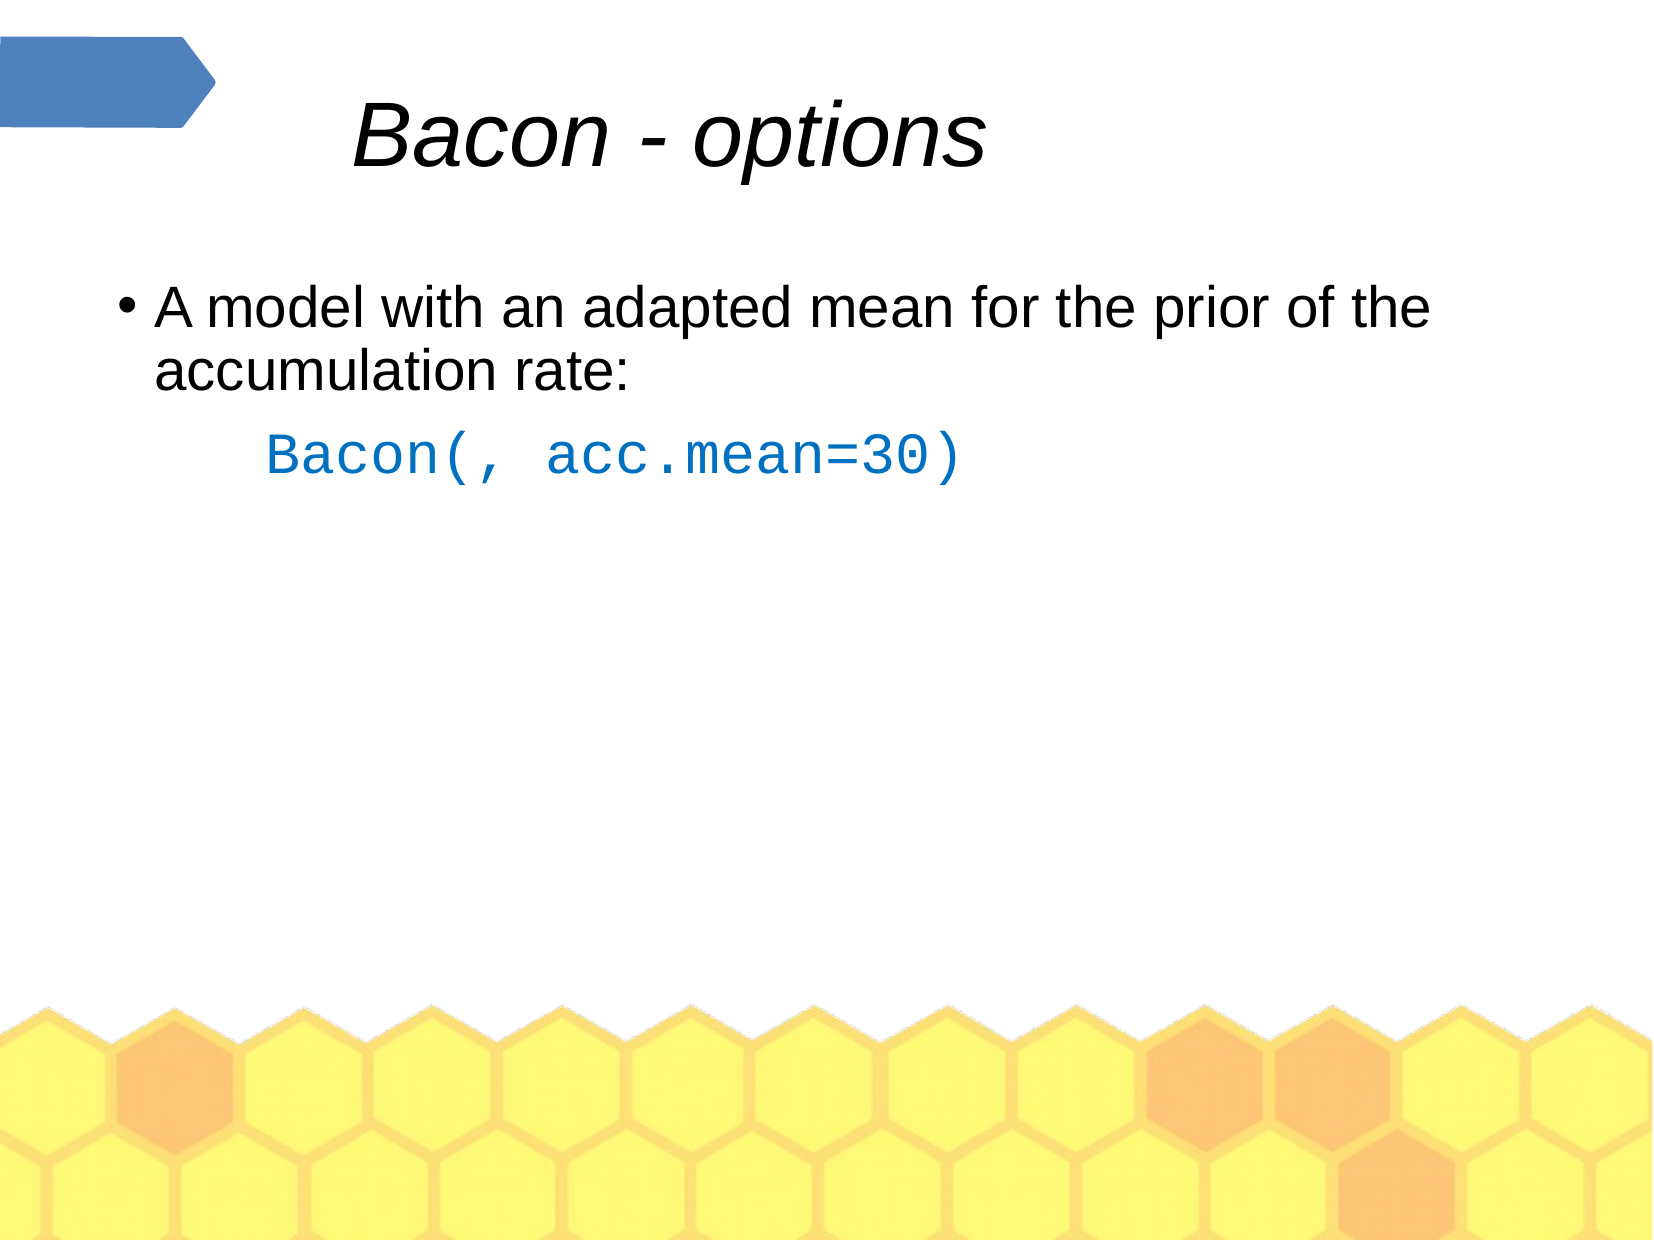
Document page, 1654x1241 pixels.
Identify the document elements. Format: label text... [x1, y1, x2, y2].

text_box Bacon - options [351, 21, 1560, 253]
picture [0, 1001, 1653, 1240]
text_box A model with an adapted mean for the prior of the accumulation rate: Bacon(, acc.mean=30) [116, 276, 1560, 960]
